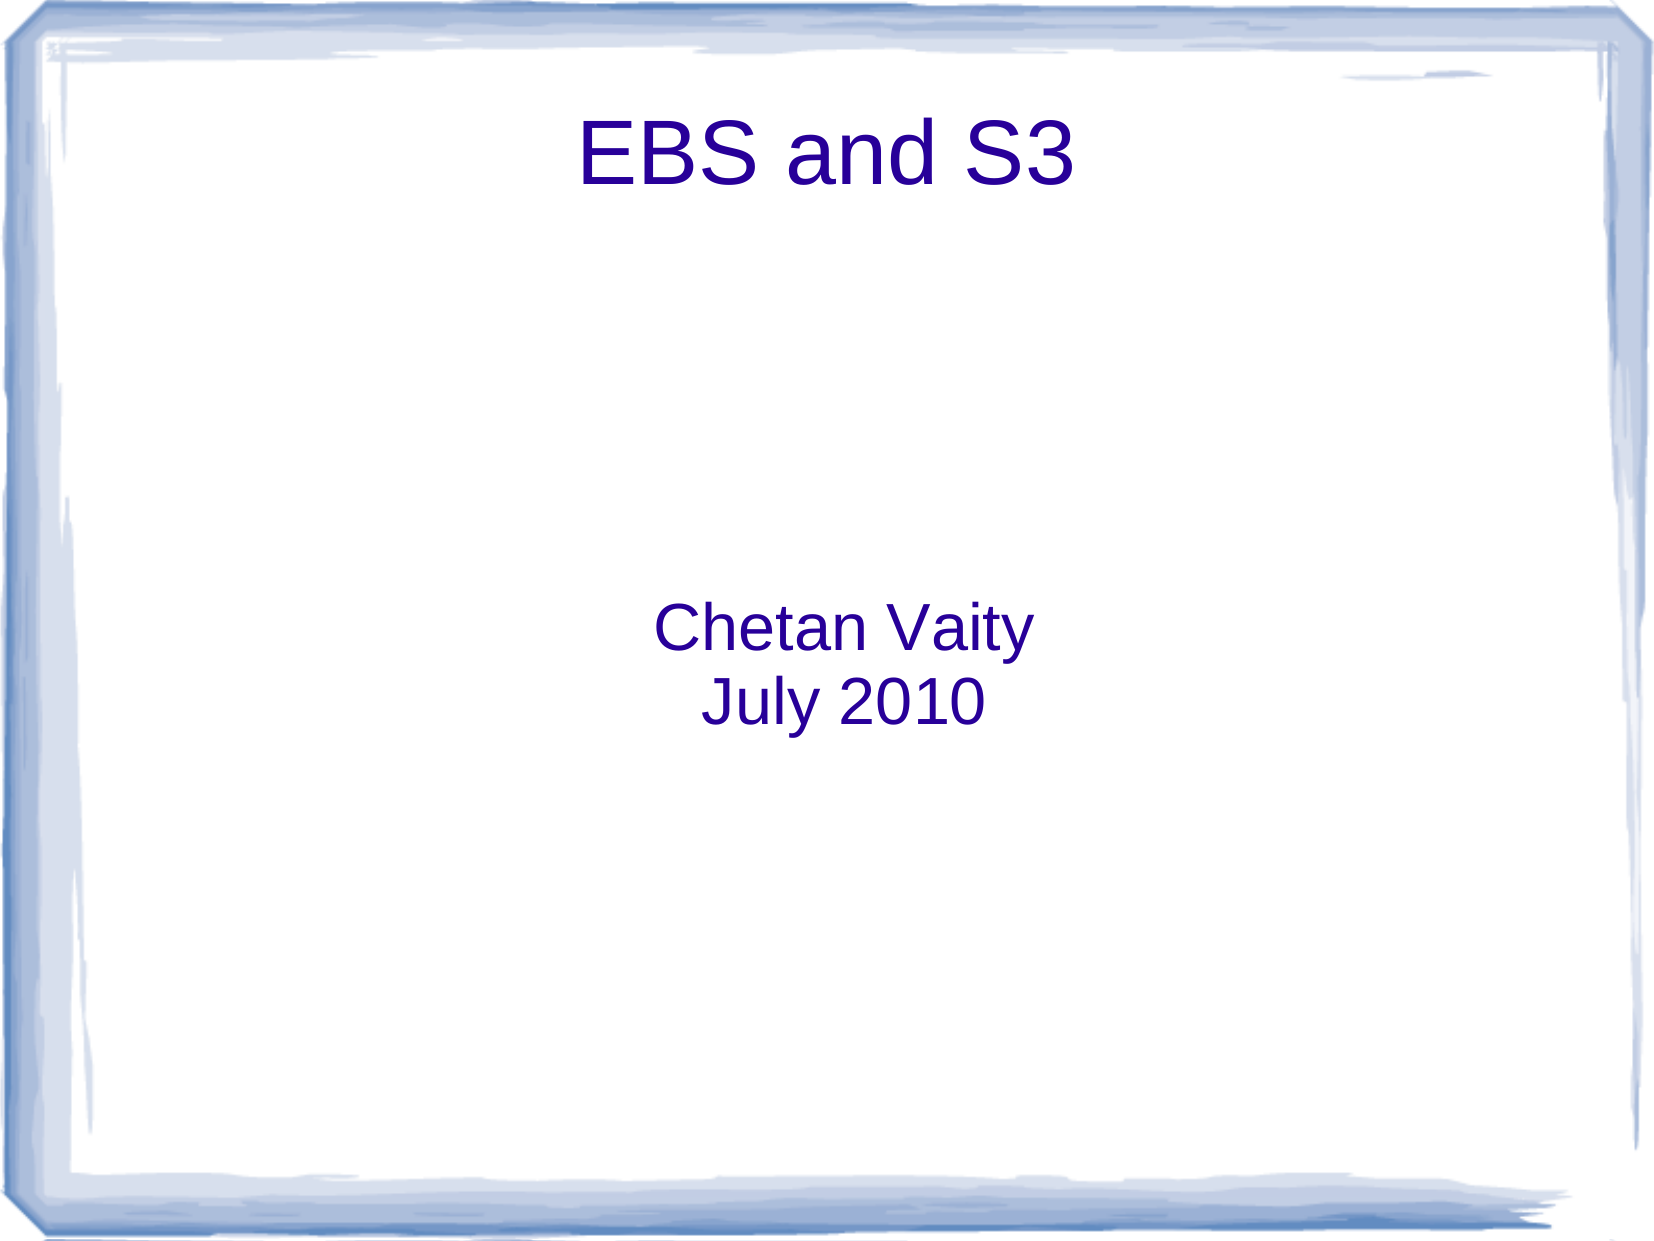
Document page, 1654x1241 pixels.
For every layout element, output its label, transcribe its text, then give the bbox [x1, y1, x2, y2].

title EBS and S3 [82, 49, 1571, 257]
subtitle Chetan Vaity July 2010 [118, 332, 1571, 997]
picture [0, 0, 1654, 1241]
